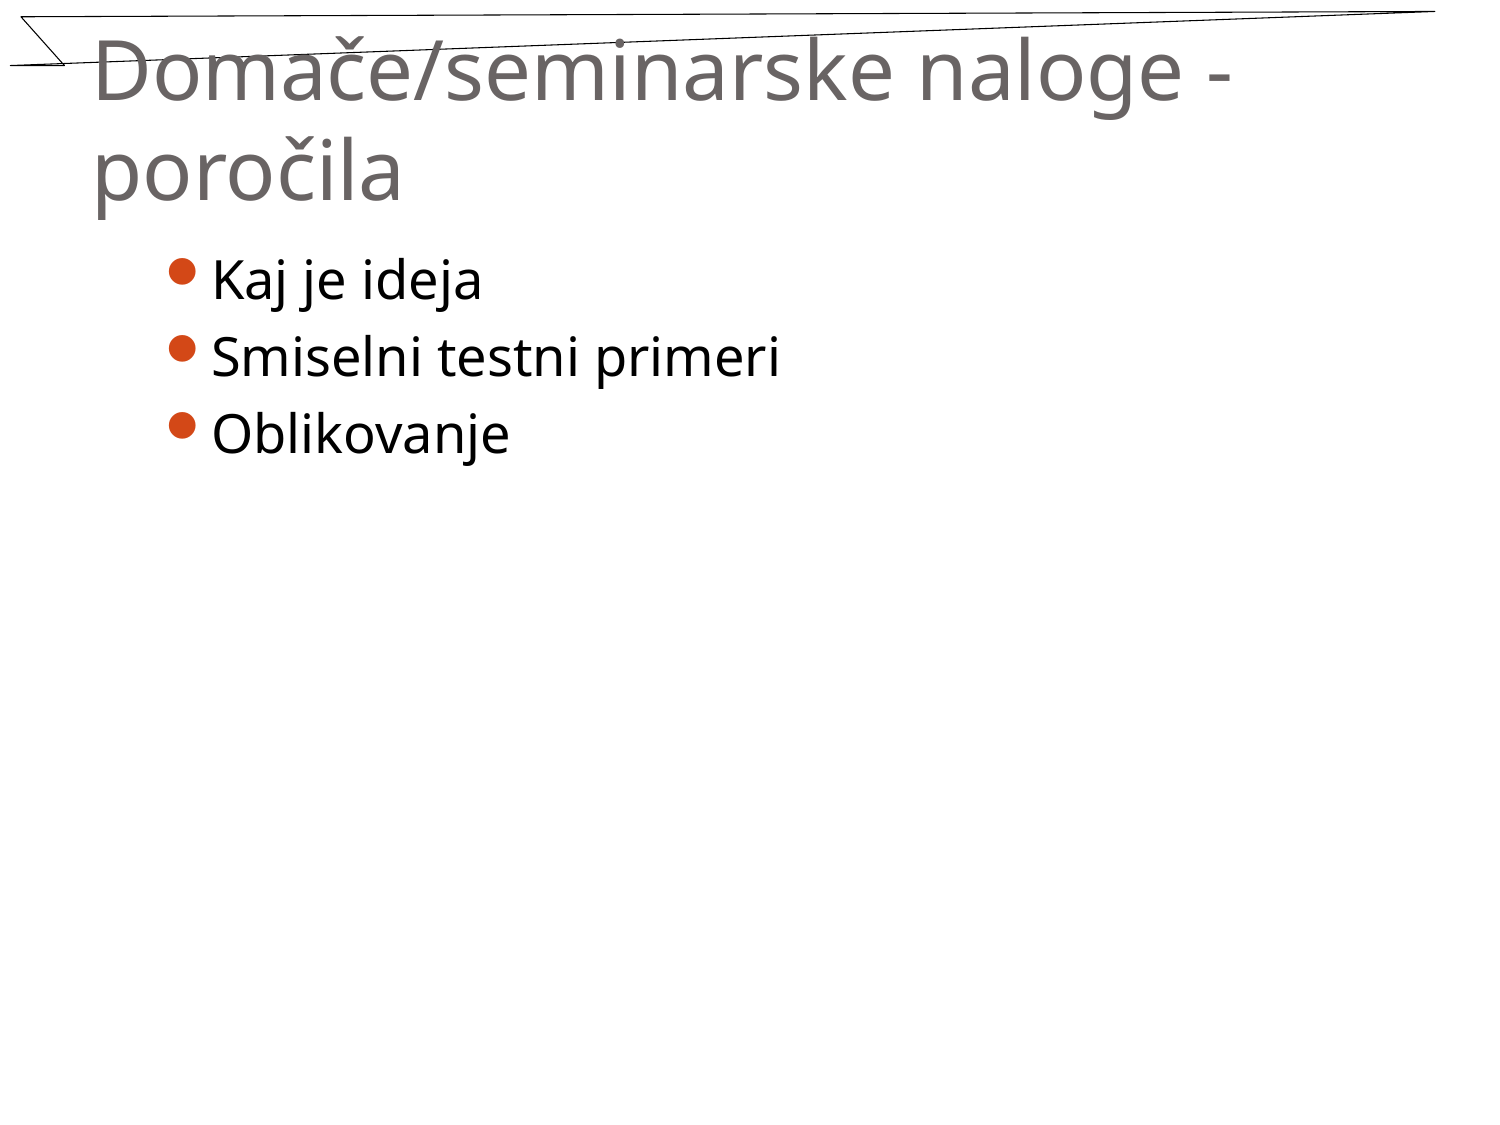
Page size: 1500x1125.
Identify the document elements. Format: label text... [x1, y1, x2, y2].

title Domače/seminarske naloge - poročila [76, 45, 1483, 233]
list Kaj je ideja Smiselni testni primeri Oblikovanje [150, 237, 1425, 988]
